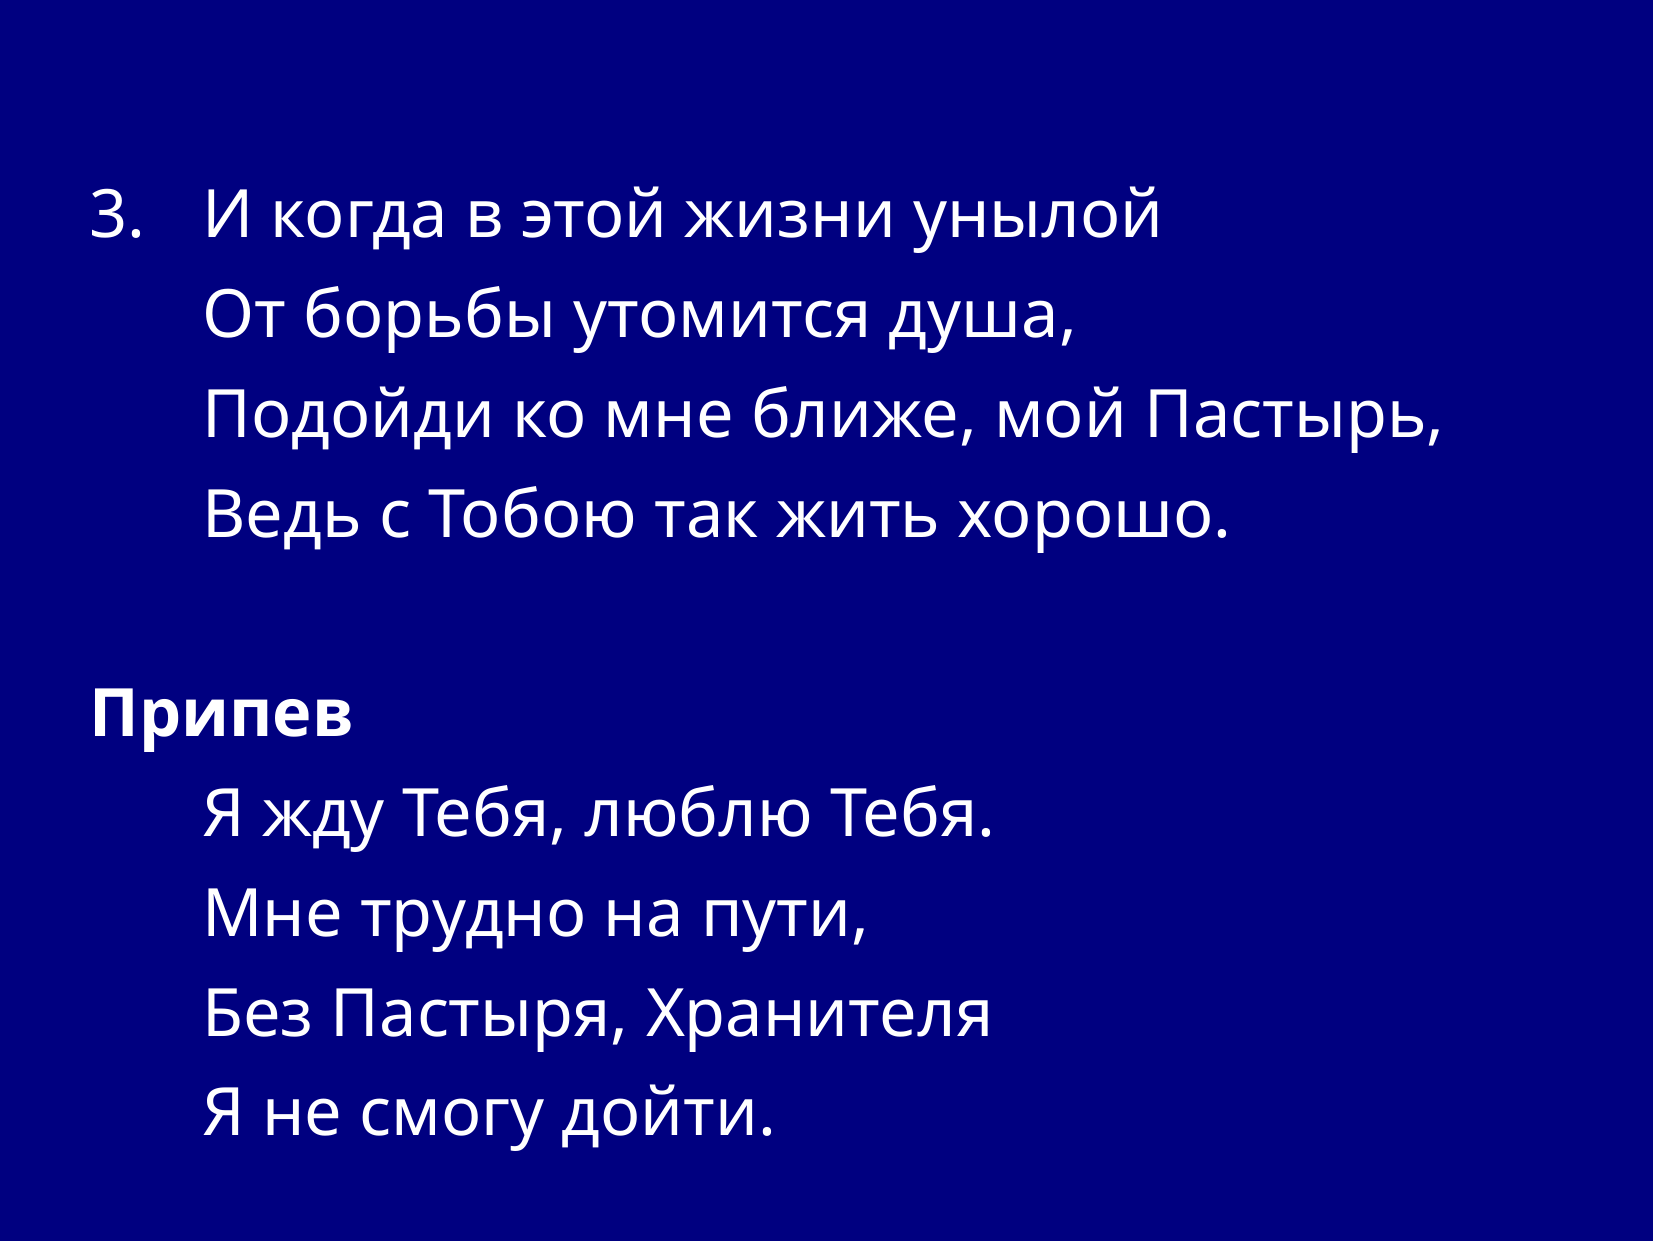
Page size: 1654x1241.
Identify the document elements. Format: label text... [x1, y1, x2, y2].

text_box 3. И когда в этой жизни унылой От борьбы утомится душа, Подойди ко мне ближе, мой Пастырь, Ведь с Тобою так жить хорошо. Припев Я жду Тебя, люблю Тебя. Мне трудно на пути, Без Пастыря, Хранителя Я не смогу дойти. [75, 150, 1576, 1163]
